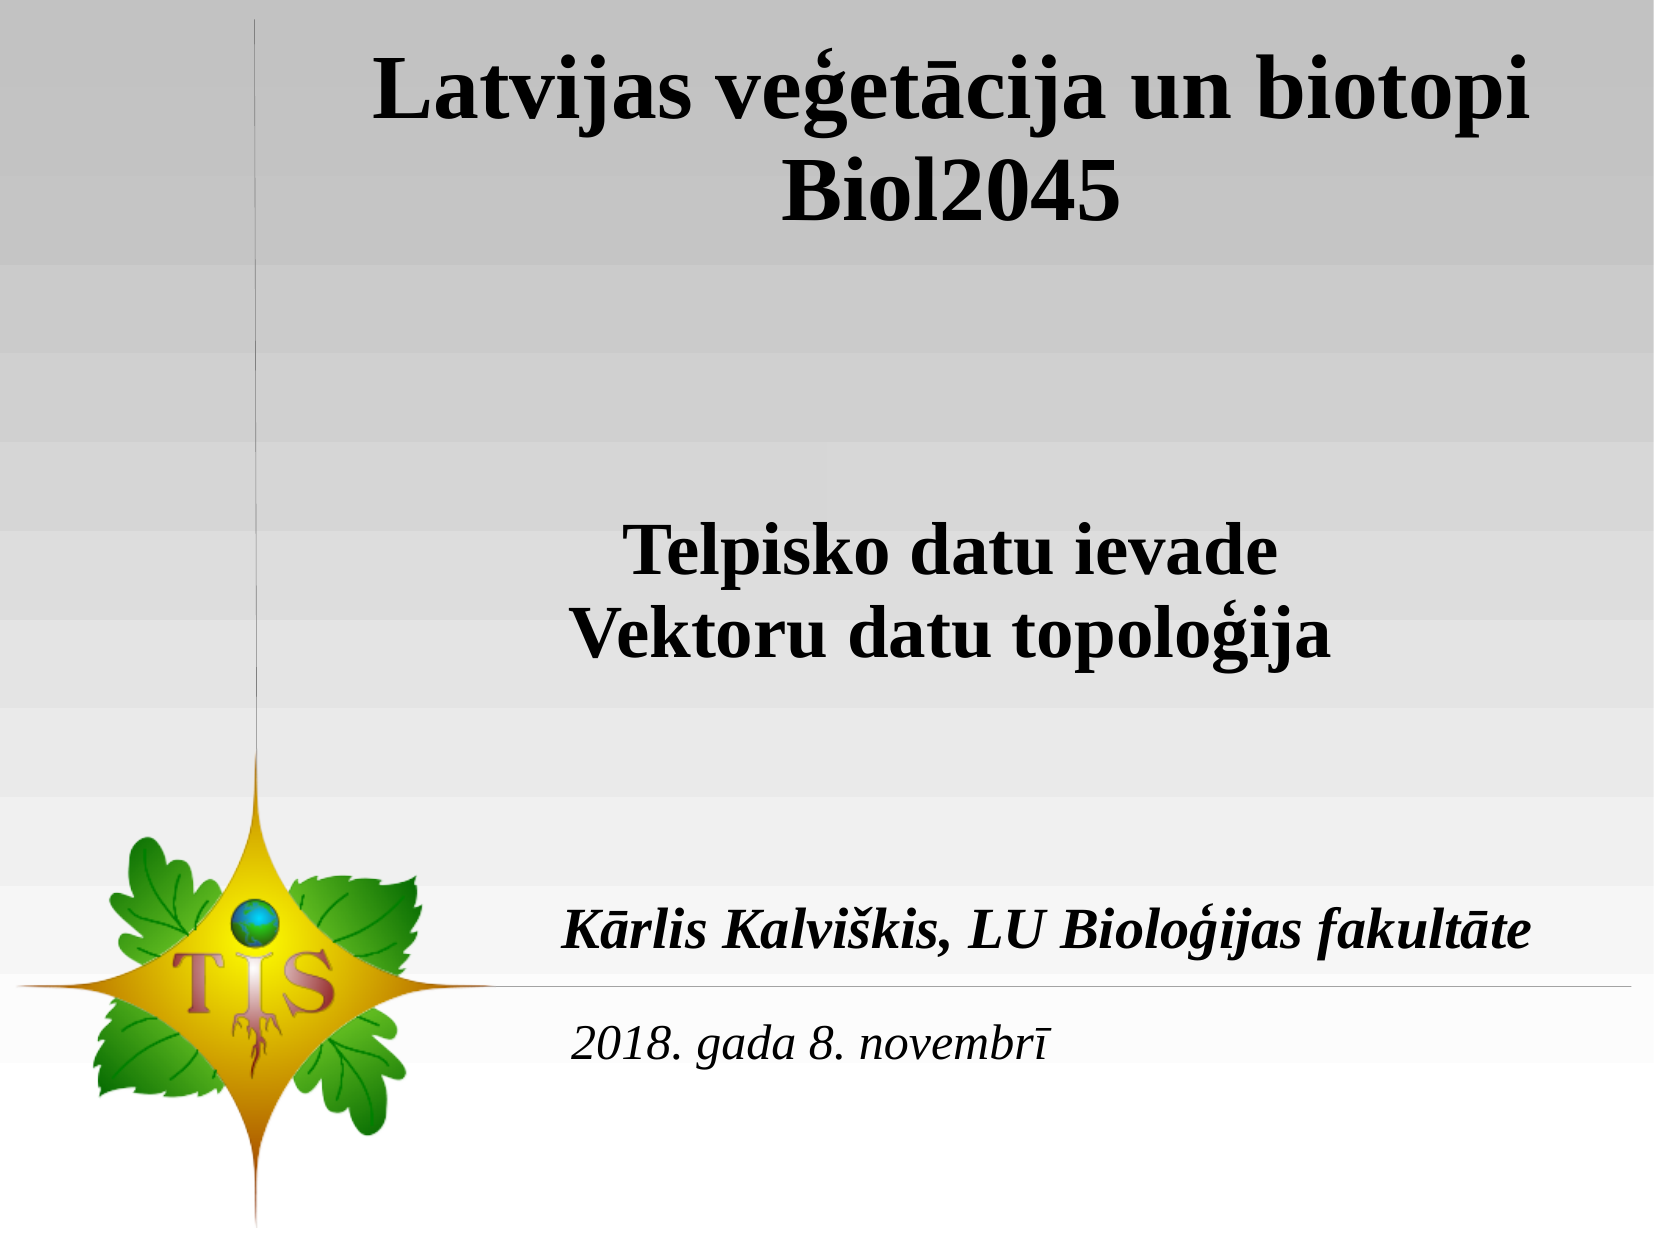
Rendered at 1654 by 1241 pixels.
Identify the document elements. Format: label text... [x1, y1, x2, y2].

picture [0, 0, 1654, 1241]
title Telpisko datu ievade Vektoru datu topoloģija [295, 324, 1607, 857]
text_box 2018. gada 8. novembrī [556, 1007, 1187, 1113]
